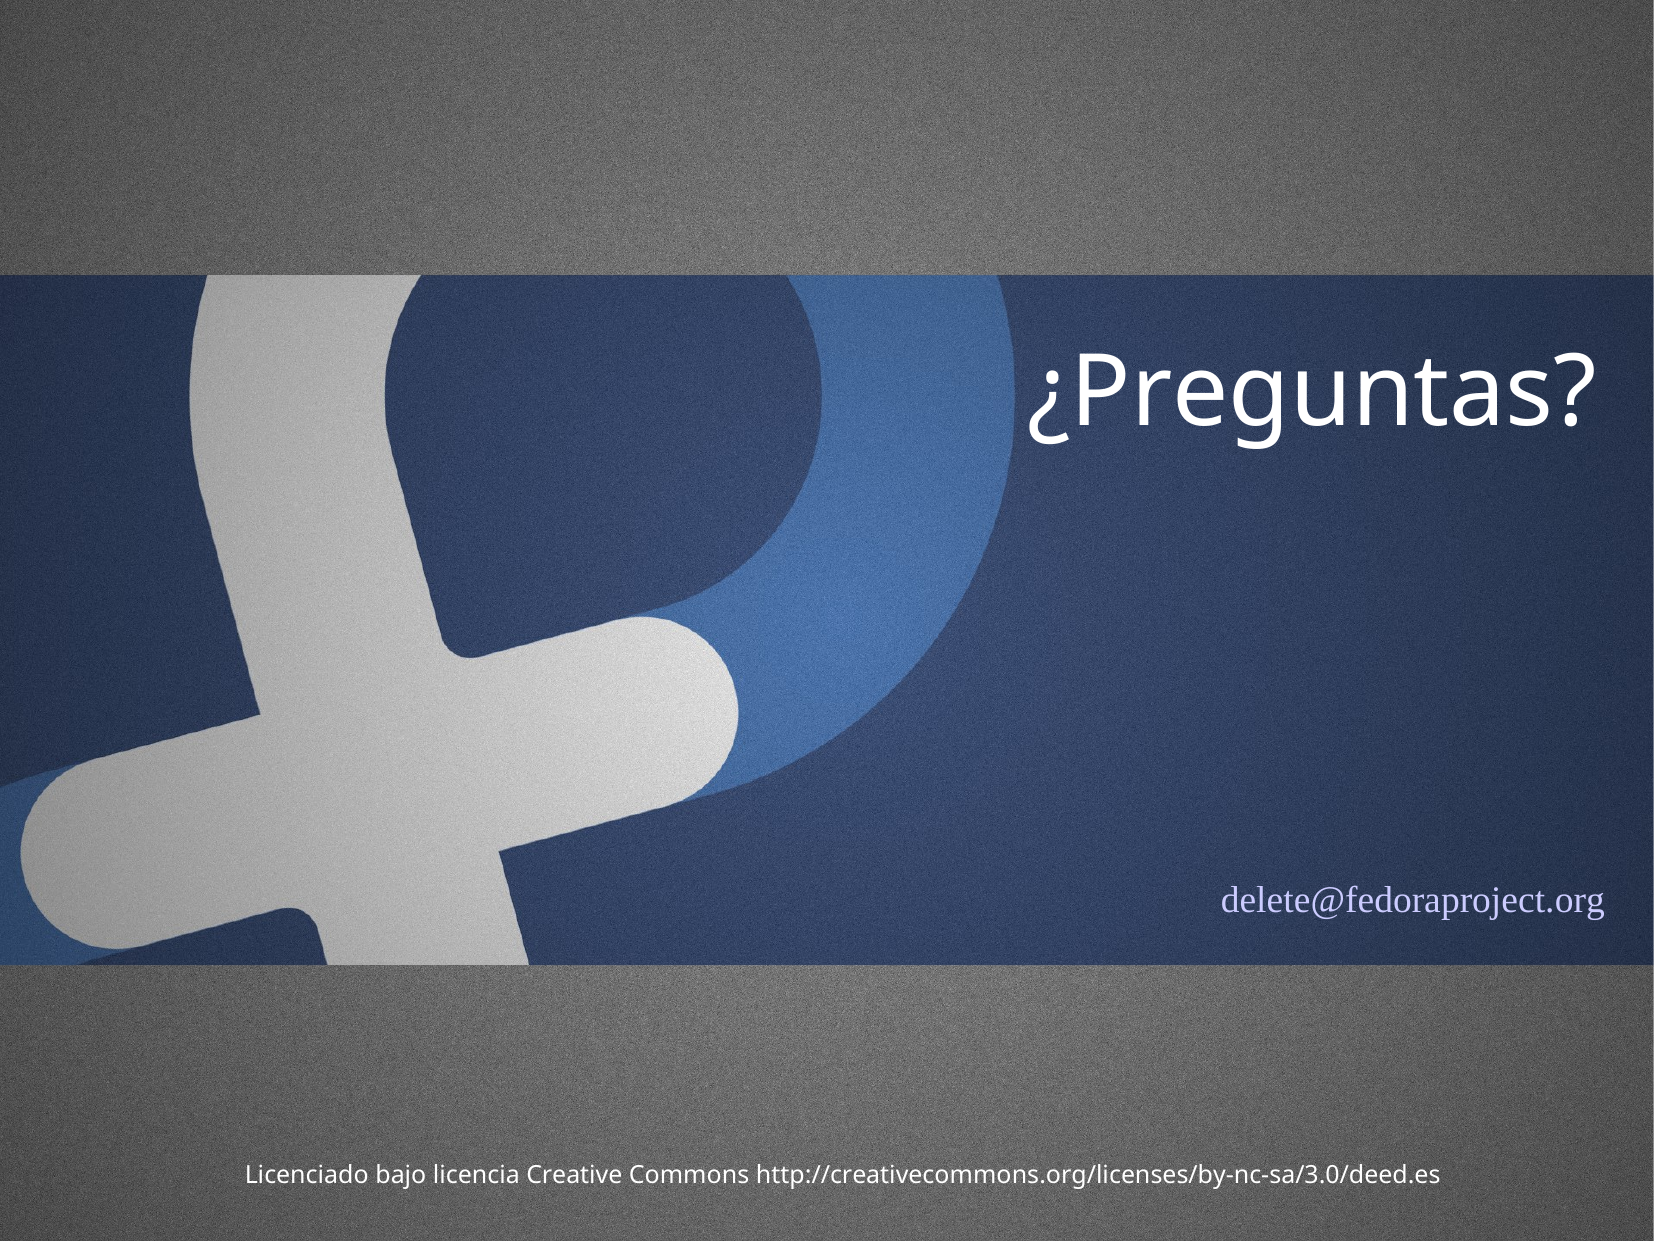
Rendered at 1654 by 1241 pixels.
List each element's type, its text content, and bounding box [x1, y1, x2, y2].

text_box delete@fedoraproject.org [911, 869, 1621, 1017]
picture [0, 0, 1654, 1241]
text_box ¿Preguntas? [22, 330, 1598, 448]
text_box Licenciado bajo licencia Creative Commons http://creativecommons.org/licenses/by-nc-sa/3.0/deed.es [74, 1126, 1613, 1197]
text_box ¿Preguntas? [1243, 378, 1272, 419]
